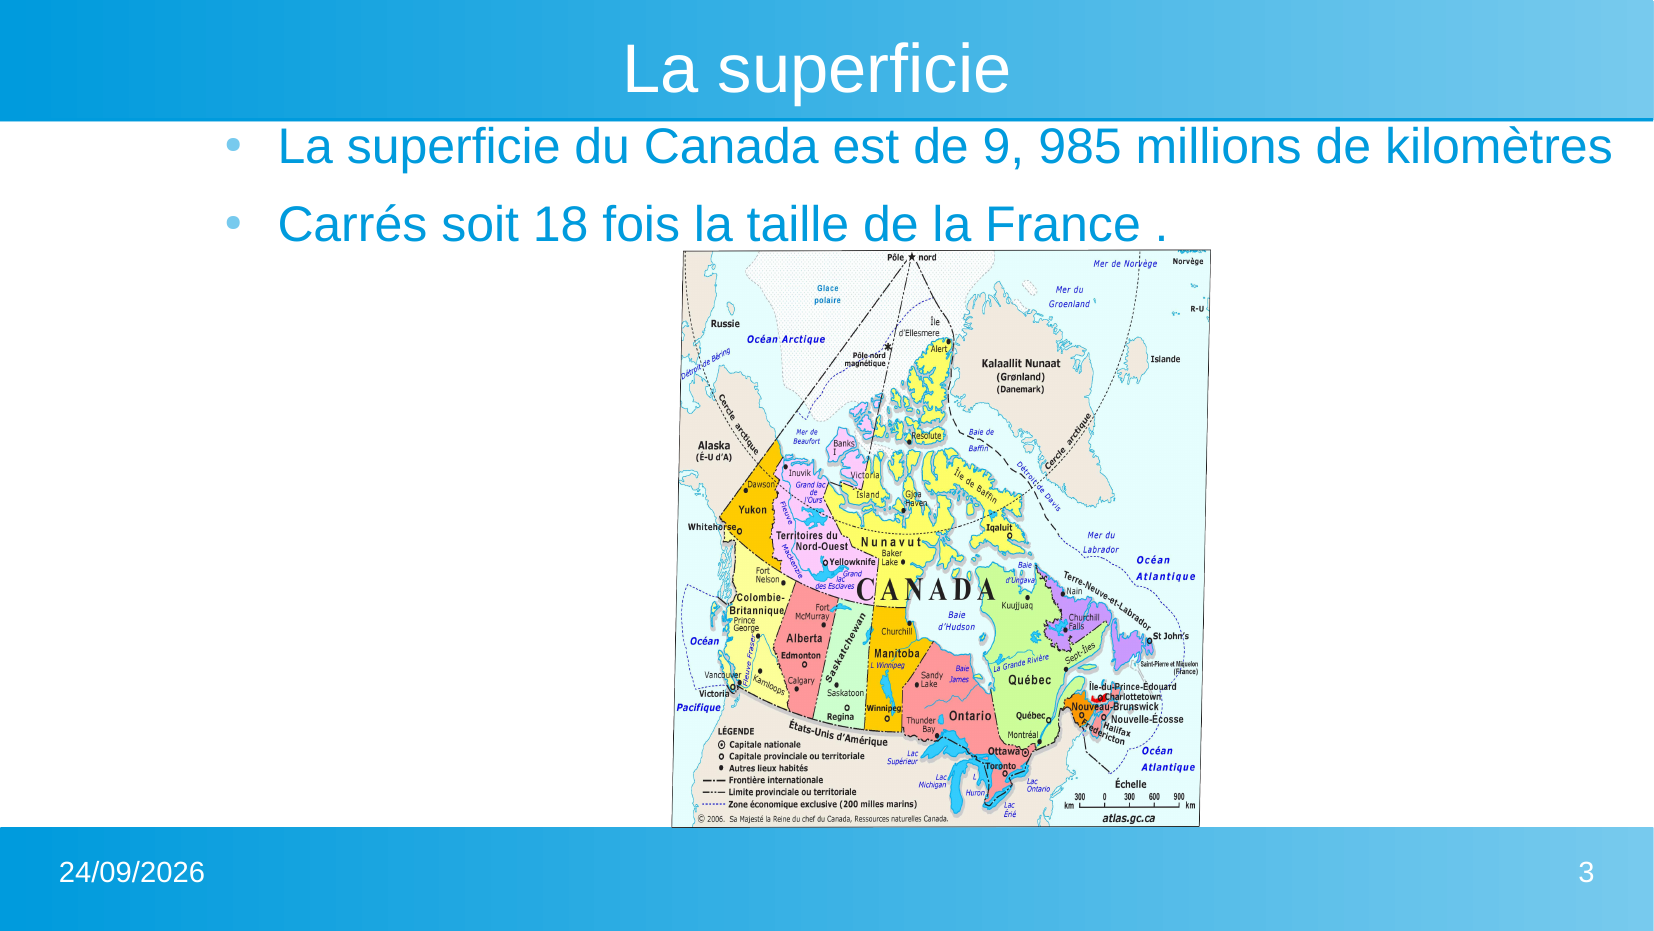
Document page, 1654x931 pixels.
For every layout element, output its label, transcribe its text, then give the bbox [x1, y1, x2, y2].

picture [671, 249, 1211, 828]
title La superficie [59, 29, 1595, 108]
list La superficie du Canada est de 9, 985 millions de kilomètres Carrés soit 18 fois la taille de la France . [206, 118, 1654, 709]
